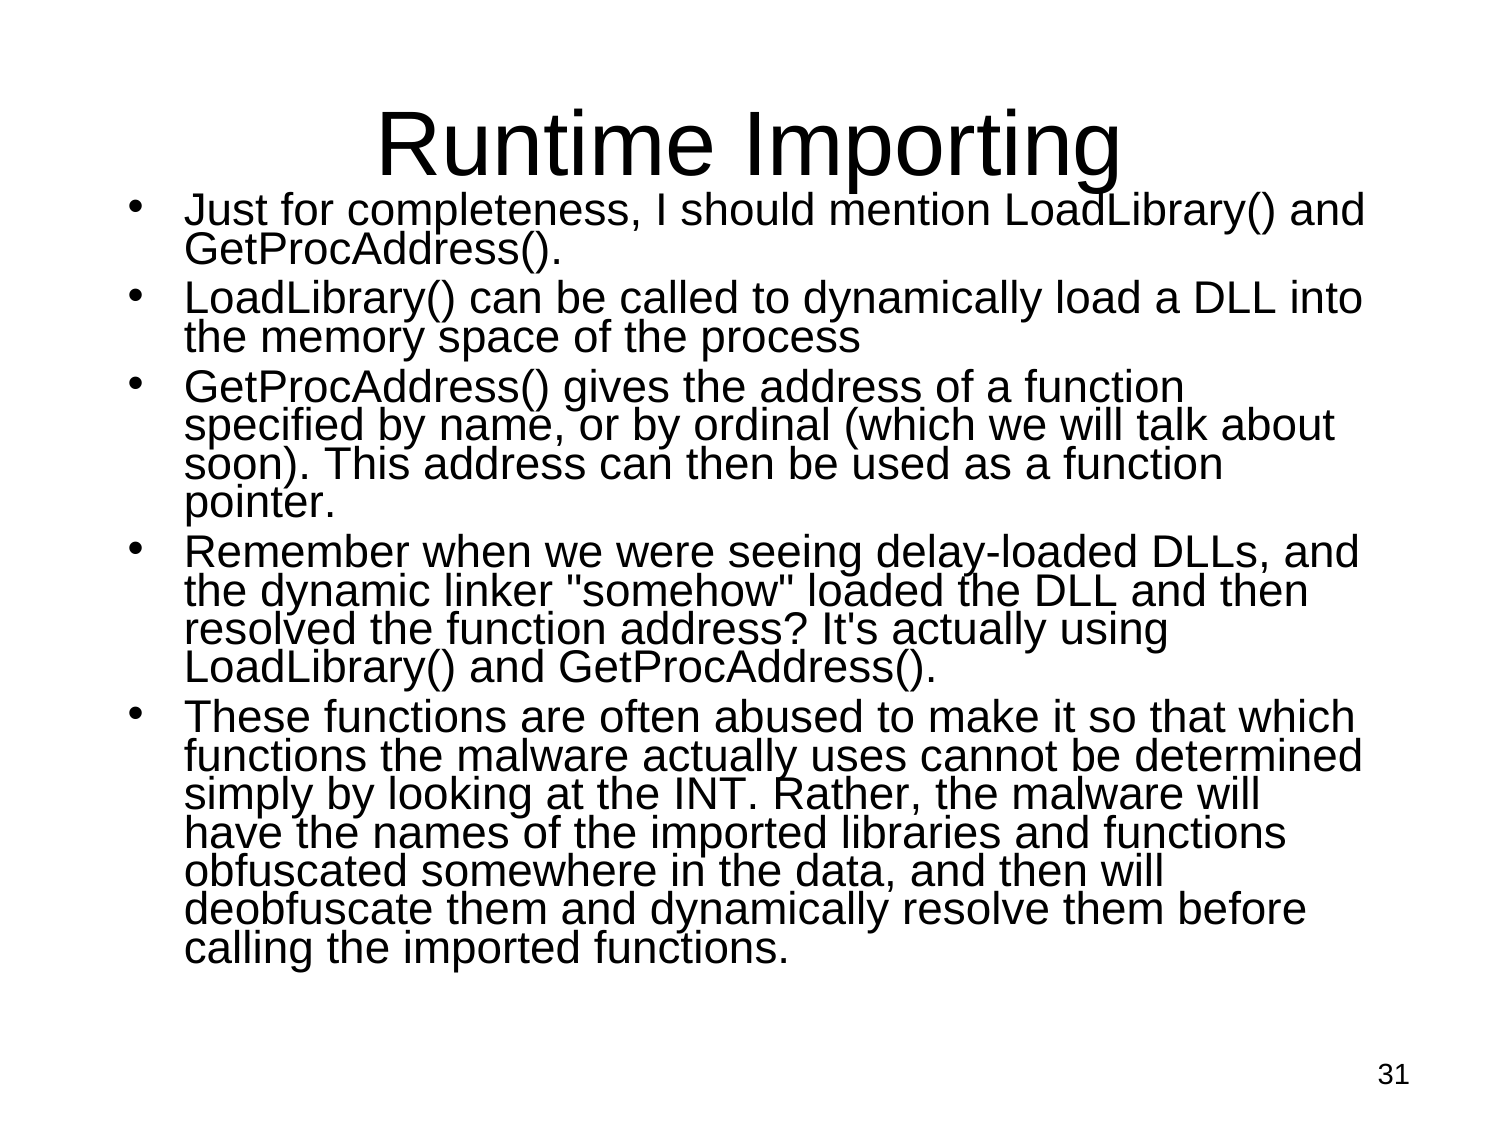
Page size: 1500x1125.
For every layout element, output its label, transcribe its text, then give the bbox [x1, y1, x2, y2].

list Just for completeness, I should mention LoadLibrary() and GetProcAddress(). LoadLibrary() can be called to dynamically load a DLL into the memory space of the process GetProcAddress() gives the address of a function specified by name, or by ordinal (which we will talk about soon). This address can then be used as a function pointer. Remember when we were seeing delay-loaded DLLs, and the dynamic linker "somehow" loaded the DLL and then resolved the function address? It's actually using LoadLibrary() and GetProcAddress(). These functions are often abused to make it so that which functions the malware actually uses cannot be determined simply by looking at the INT. Rather, the malware will have the names of the imported libraries and functions obfuscated somewhere in the data, and then will deobfuscate them and dynamically resolve them before calling the imported functions. [112, 187, 1388, 1001]
title Runtime Importing [75, 45, 1426, 233]
text_box <number> [1074, 1042, 1426, 1103]
